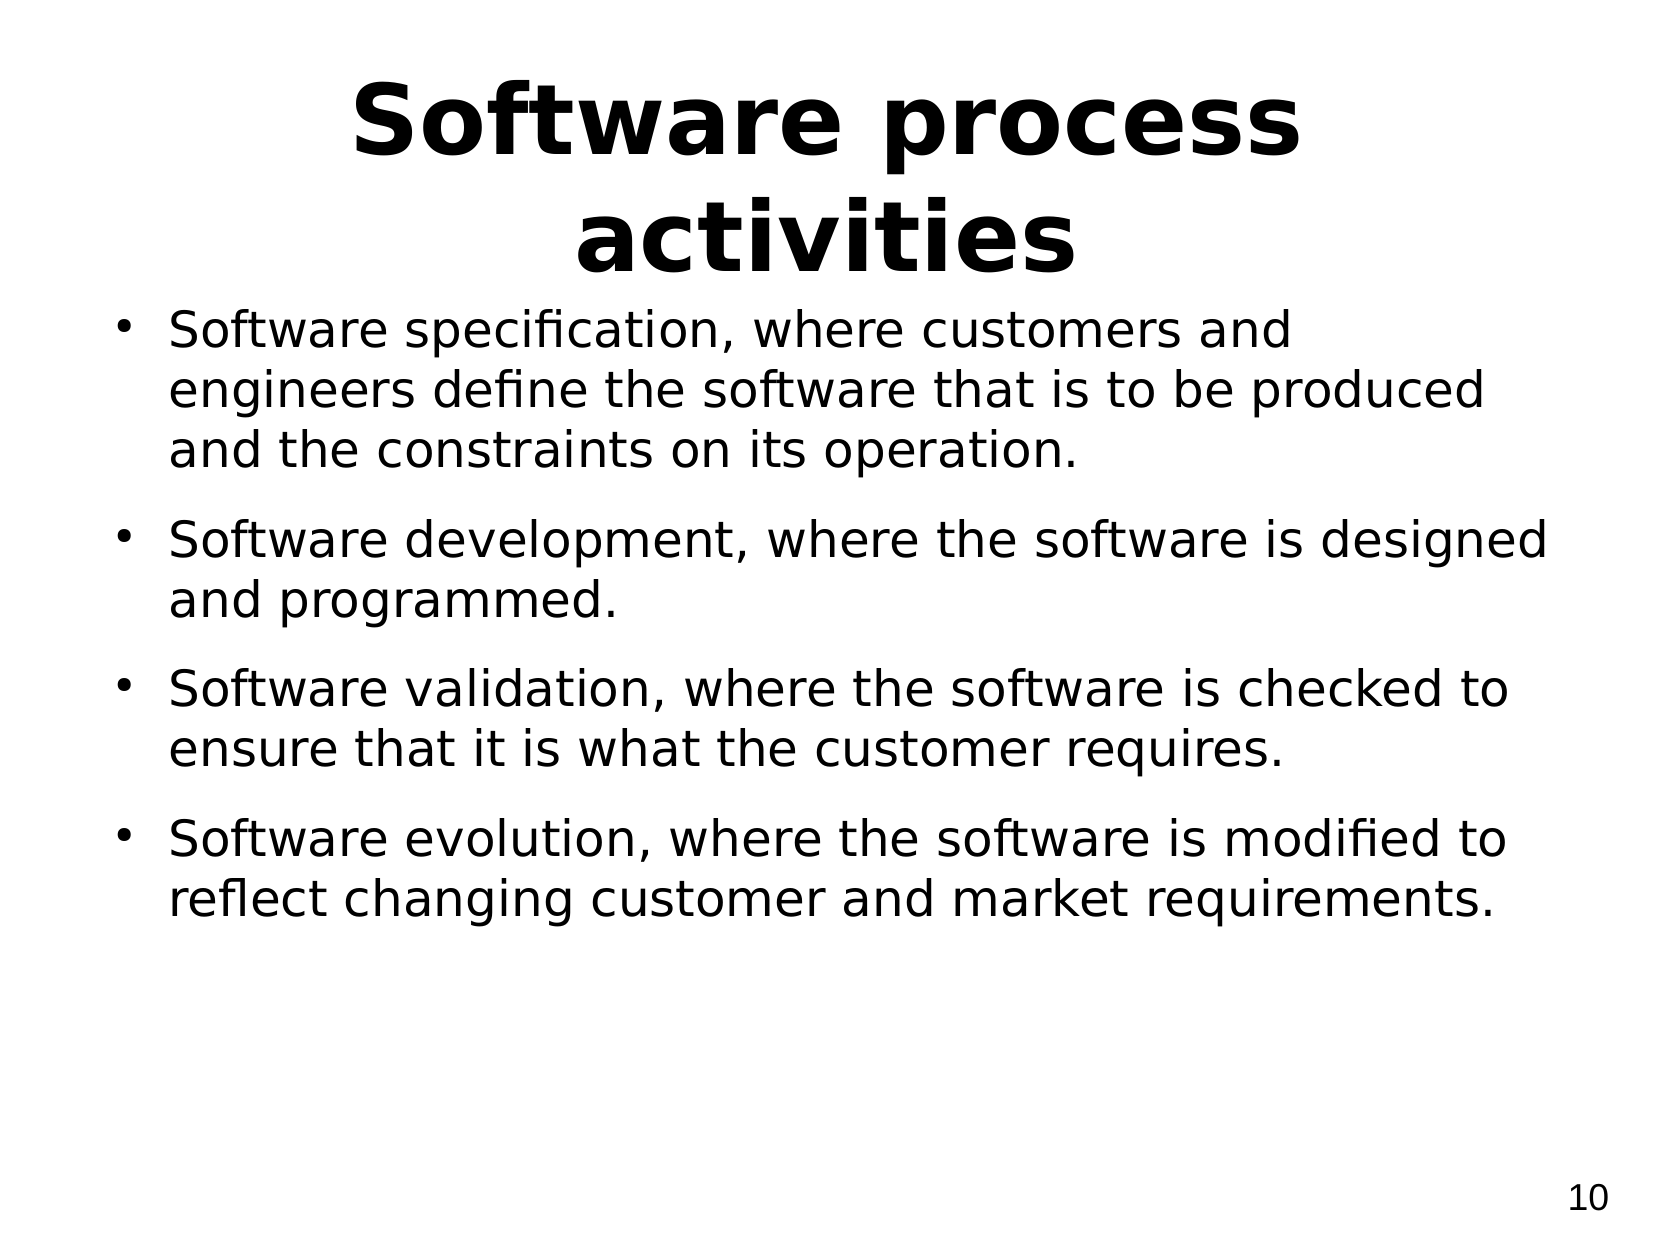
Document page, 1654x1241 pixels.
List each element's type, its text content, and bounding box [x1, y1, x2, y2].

title Software process activities [82, 49, 1571, 195]
list Software specification, where customers and engineers define the software that is to be produced and the constraints on its operation. Software development, where the software is designed and programmed. Software validation, where the software is checked to ensure that it is what the customer requires. Software evolution, where the software is modified to reflect changing customer and market requirements. [82, 290, 1571, 1010]
